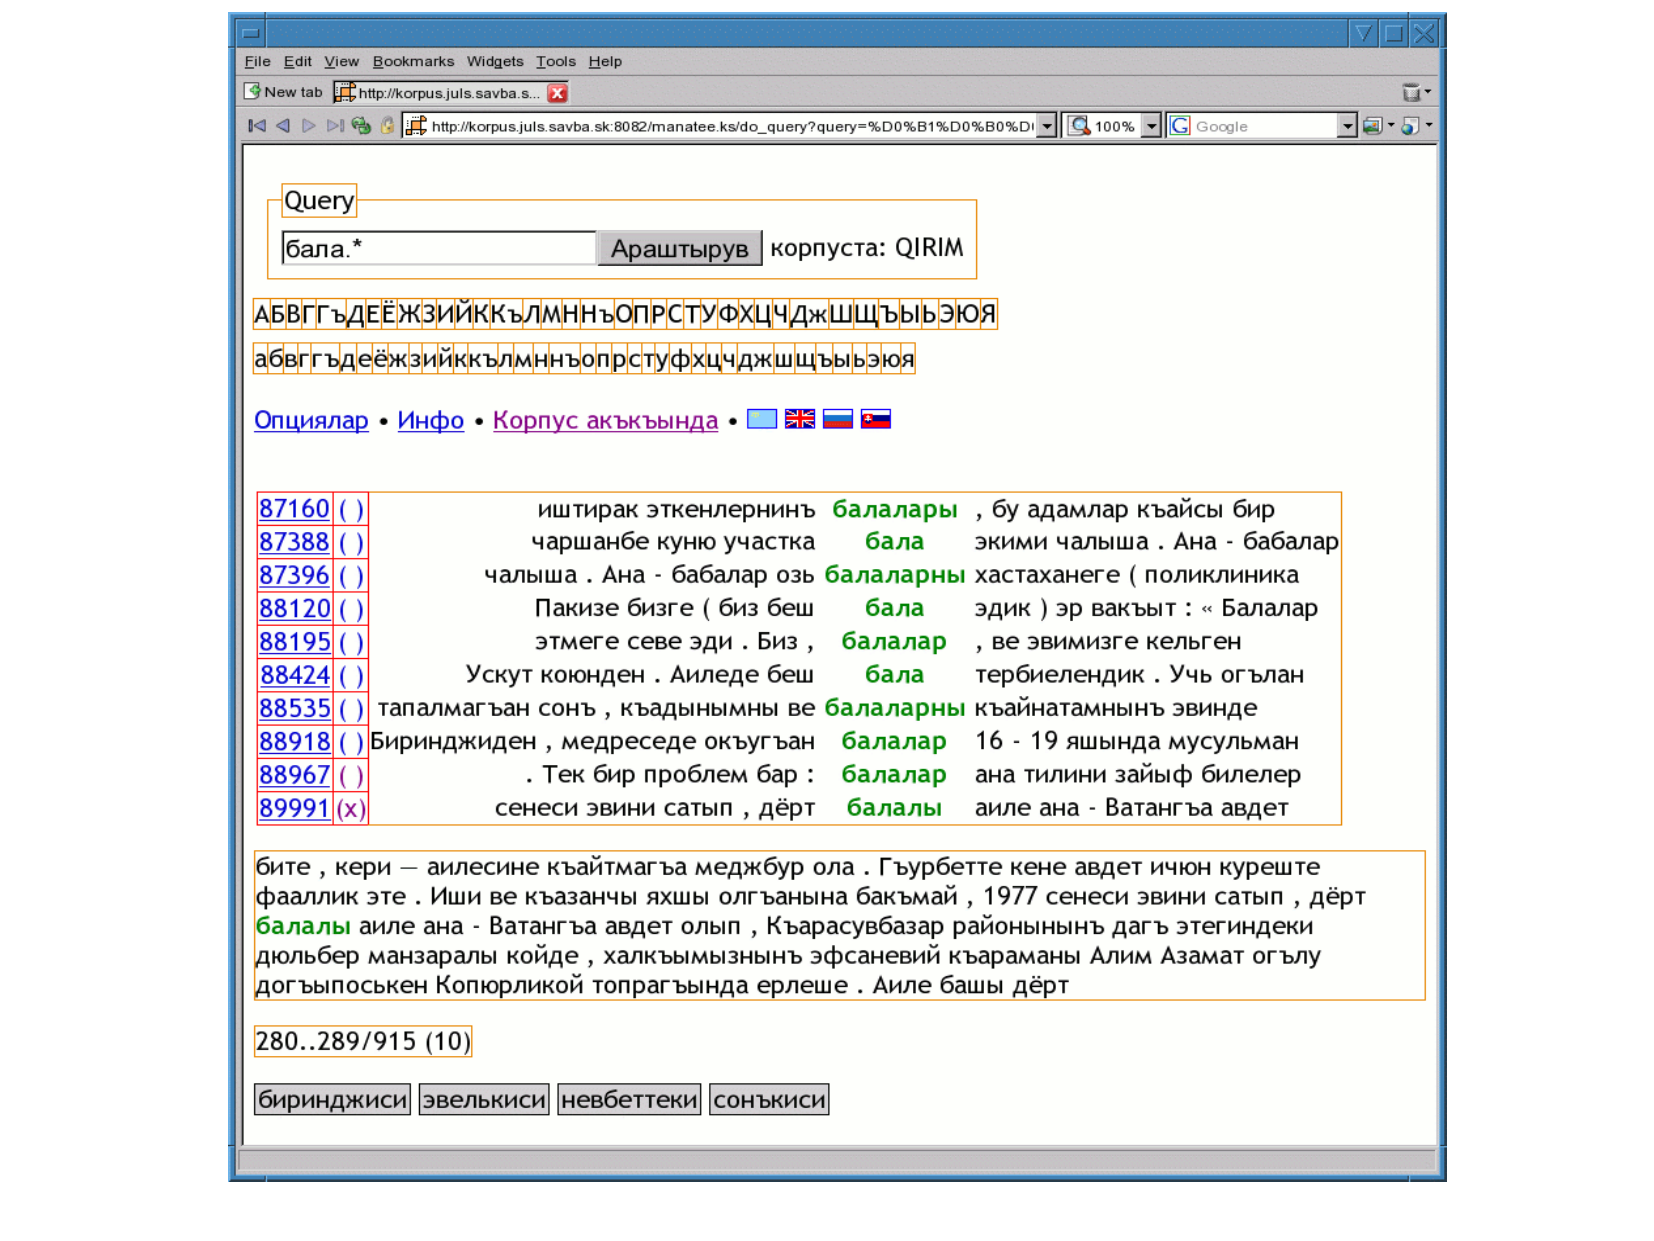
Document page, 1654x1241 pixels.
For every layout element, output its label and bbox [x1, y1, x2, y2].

picture [228, 12, 1447, 1182]
